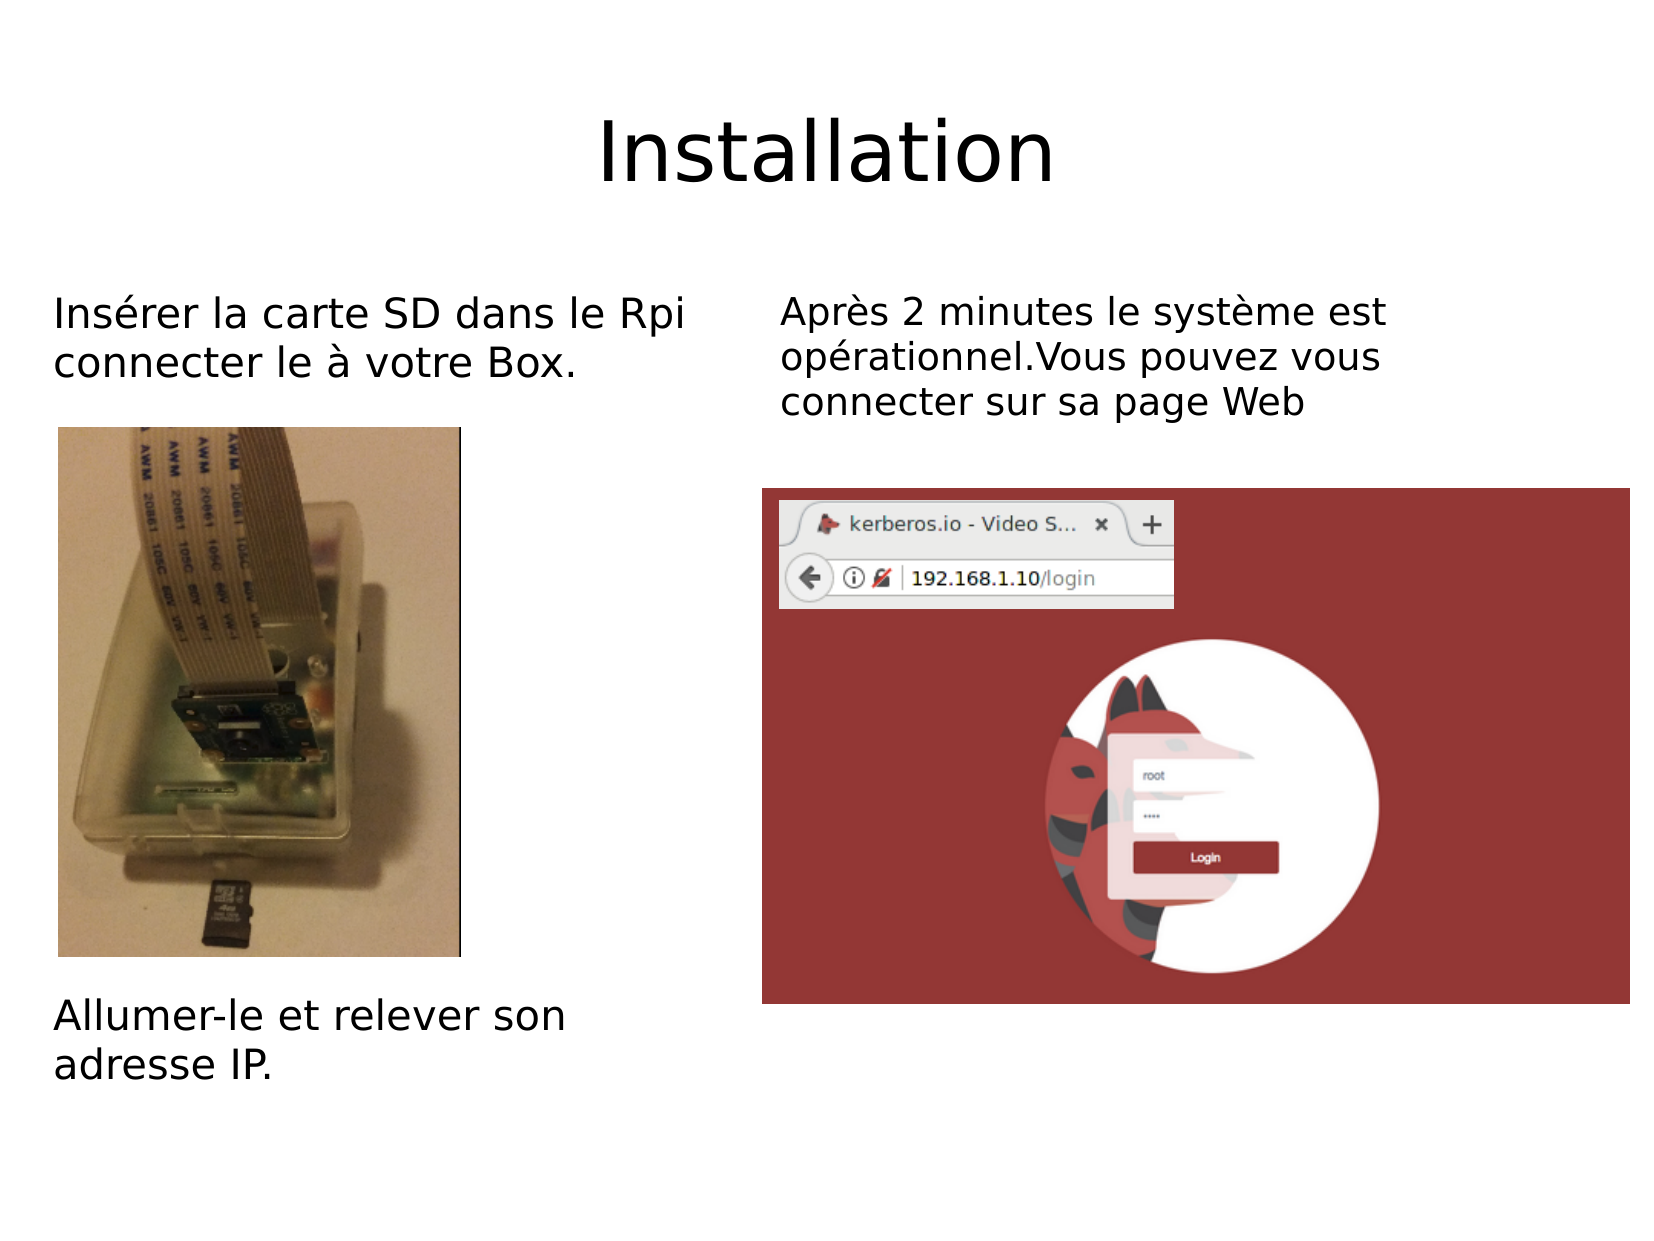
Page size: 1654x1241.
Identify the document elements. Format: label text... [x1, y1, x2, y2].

picture [762, 488, 1630, 1004]
list Insérer la carte SD dans le Rpi connecter le à votre Box. [53, 290, 751, 426]
picture [58, 427, 461, 957]
title Installation [82, 49, 1571, 257]
list Après 2 minutes le système est opérationnel.Vous pouvez vous connecter sur sa page Web [780, 290, 1507, 426]
list Allumer-le et relever son adresse IP. [53, 992, 703, 1128]
